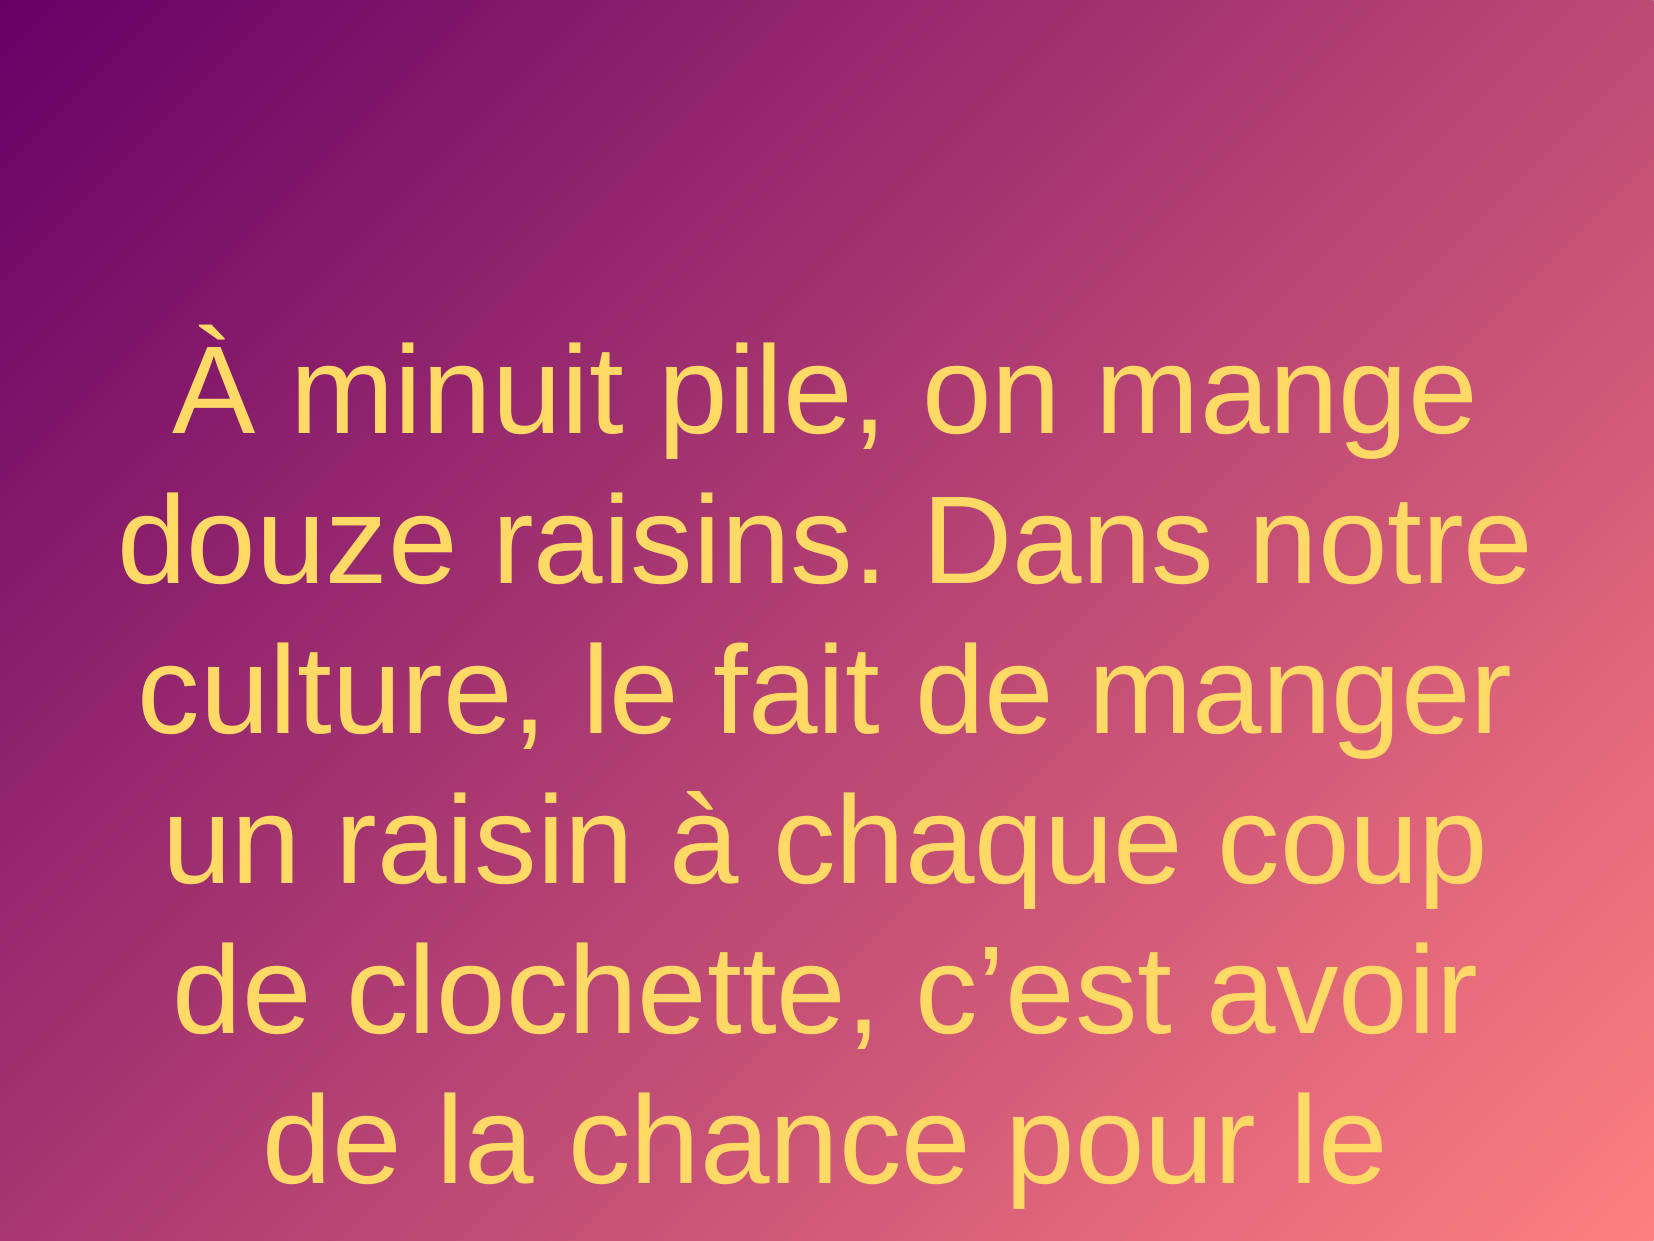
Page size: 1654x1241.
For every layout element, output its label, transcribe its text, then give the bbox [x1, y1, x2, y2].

title À minuit pile, on mange douze raisins. Dans notre culture, le fait de manger un raisin à chaque coup de clochette, c’est avoir de la chance pour le Nouvel An. [112, 55, 1540, 1102]
